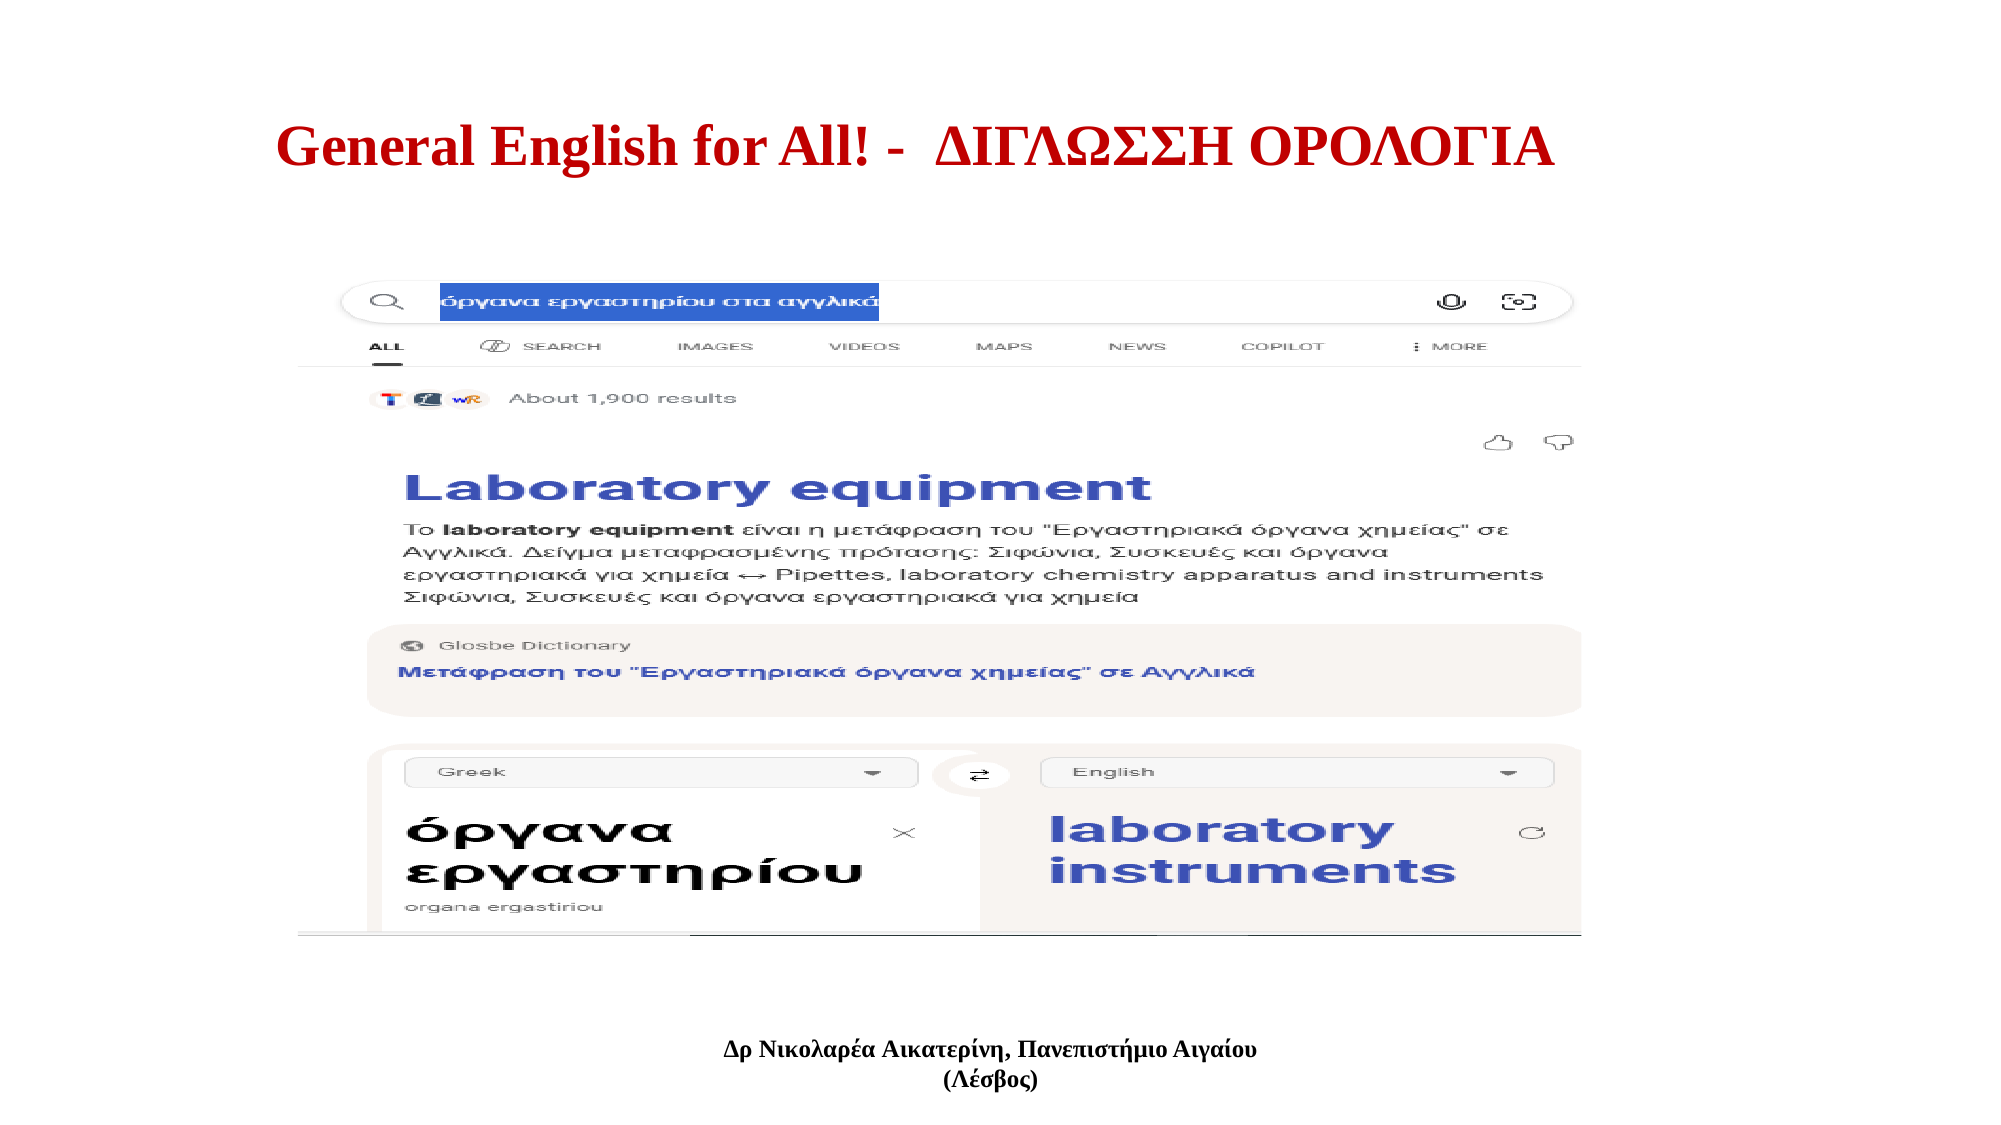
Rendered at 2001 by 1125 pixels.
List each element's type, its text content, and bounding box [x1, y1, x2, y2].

picture [297, 263, 1582, 936]
text_box General English for All! - ΔΙΓΛΩΣΣΗ ΟΡΟΛΟΓΙΑ [62, 99, 1769, 186]
text_box Δρ Νικολαρέα Αικατερίνη, Πανεπιστήμιο Αιγαίου (Λέσβος) [500, 1025, 1482, 1101]
